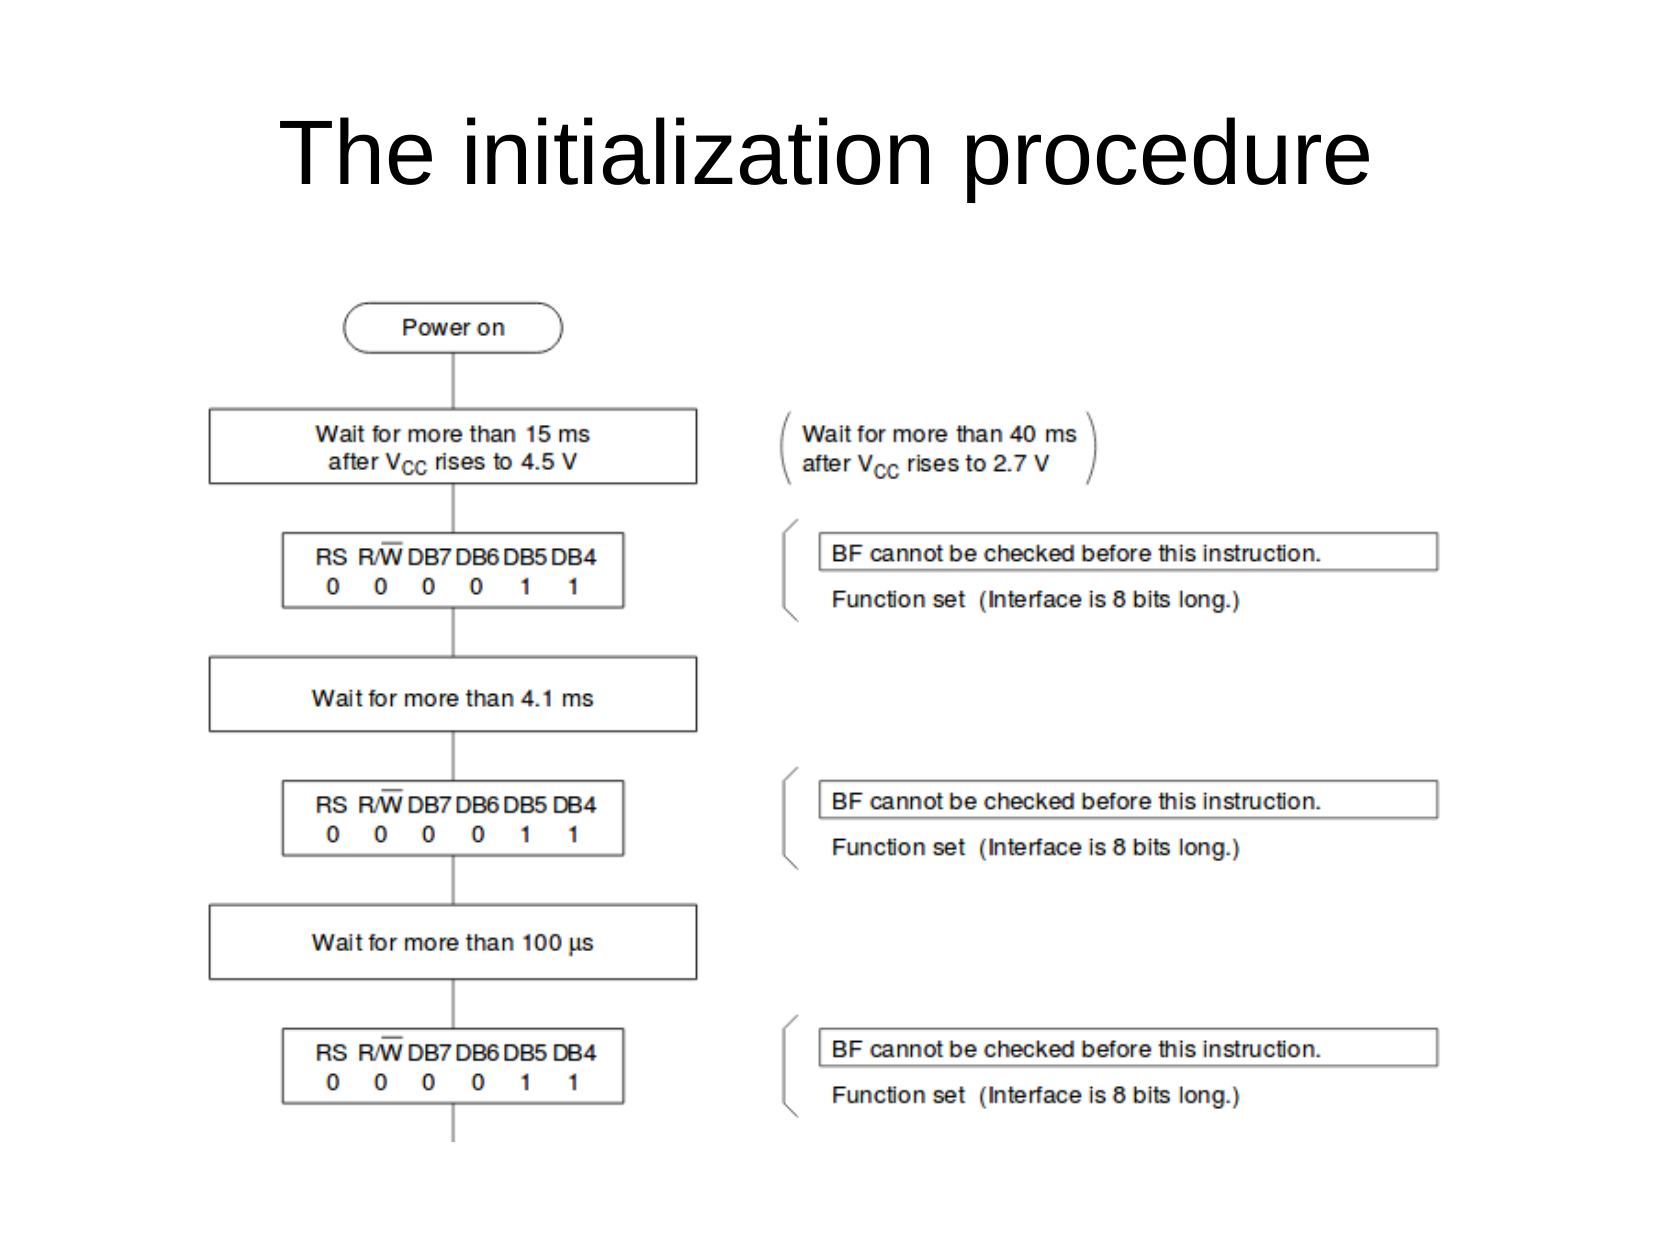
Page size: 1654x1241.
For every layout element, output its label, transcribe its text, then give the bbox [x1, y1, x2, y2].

picture [154, 290, 1486, 1142]
title The initialization procedure [82, 49, 1571, 257]
